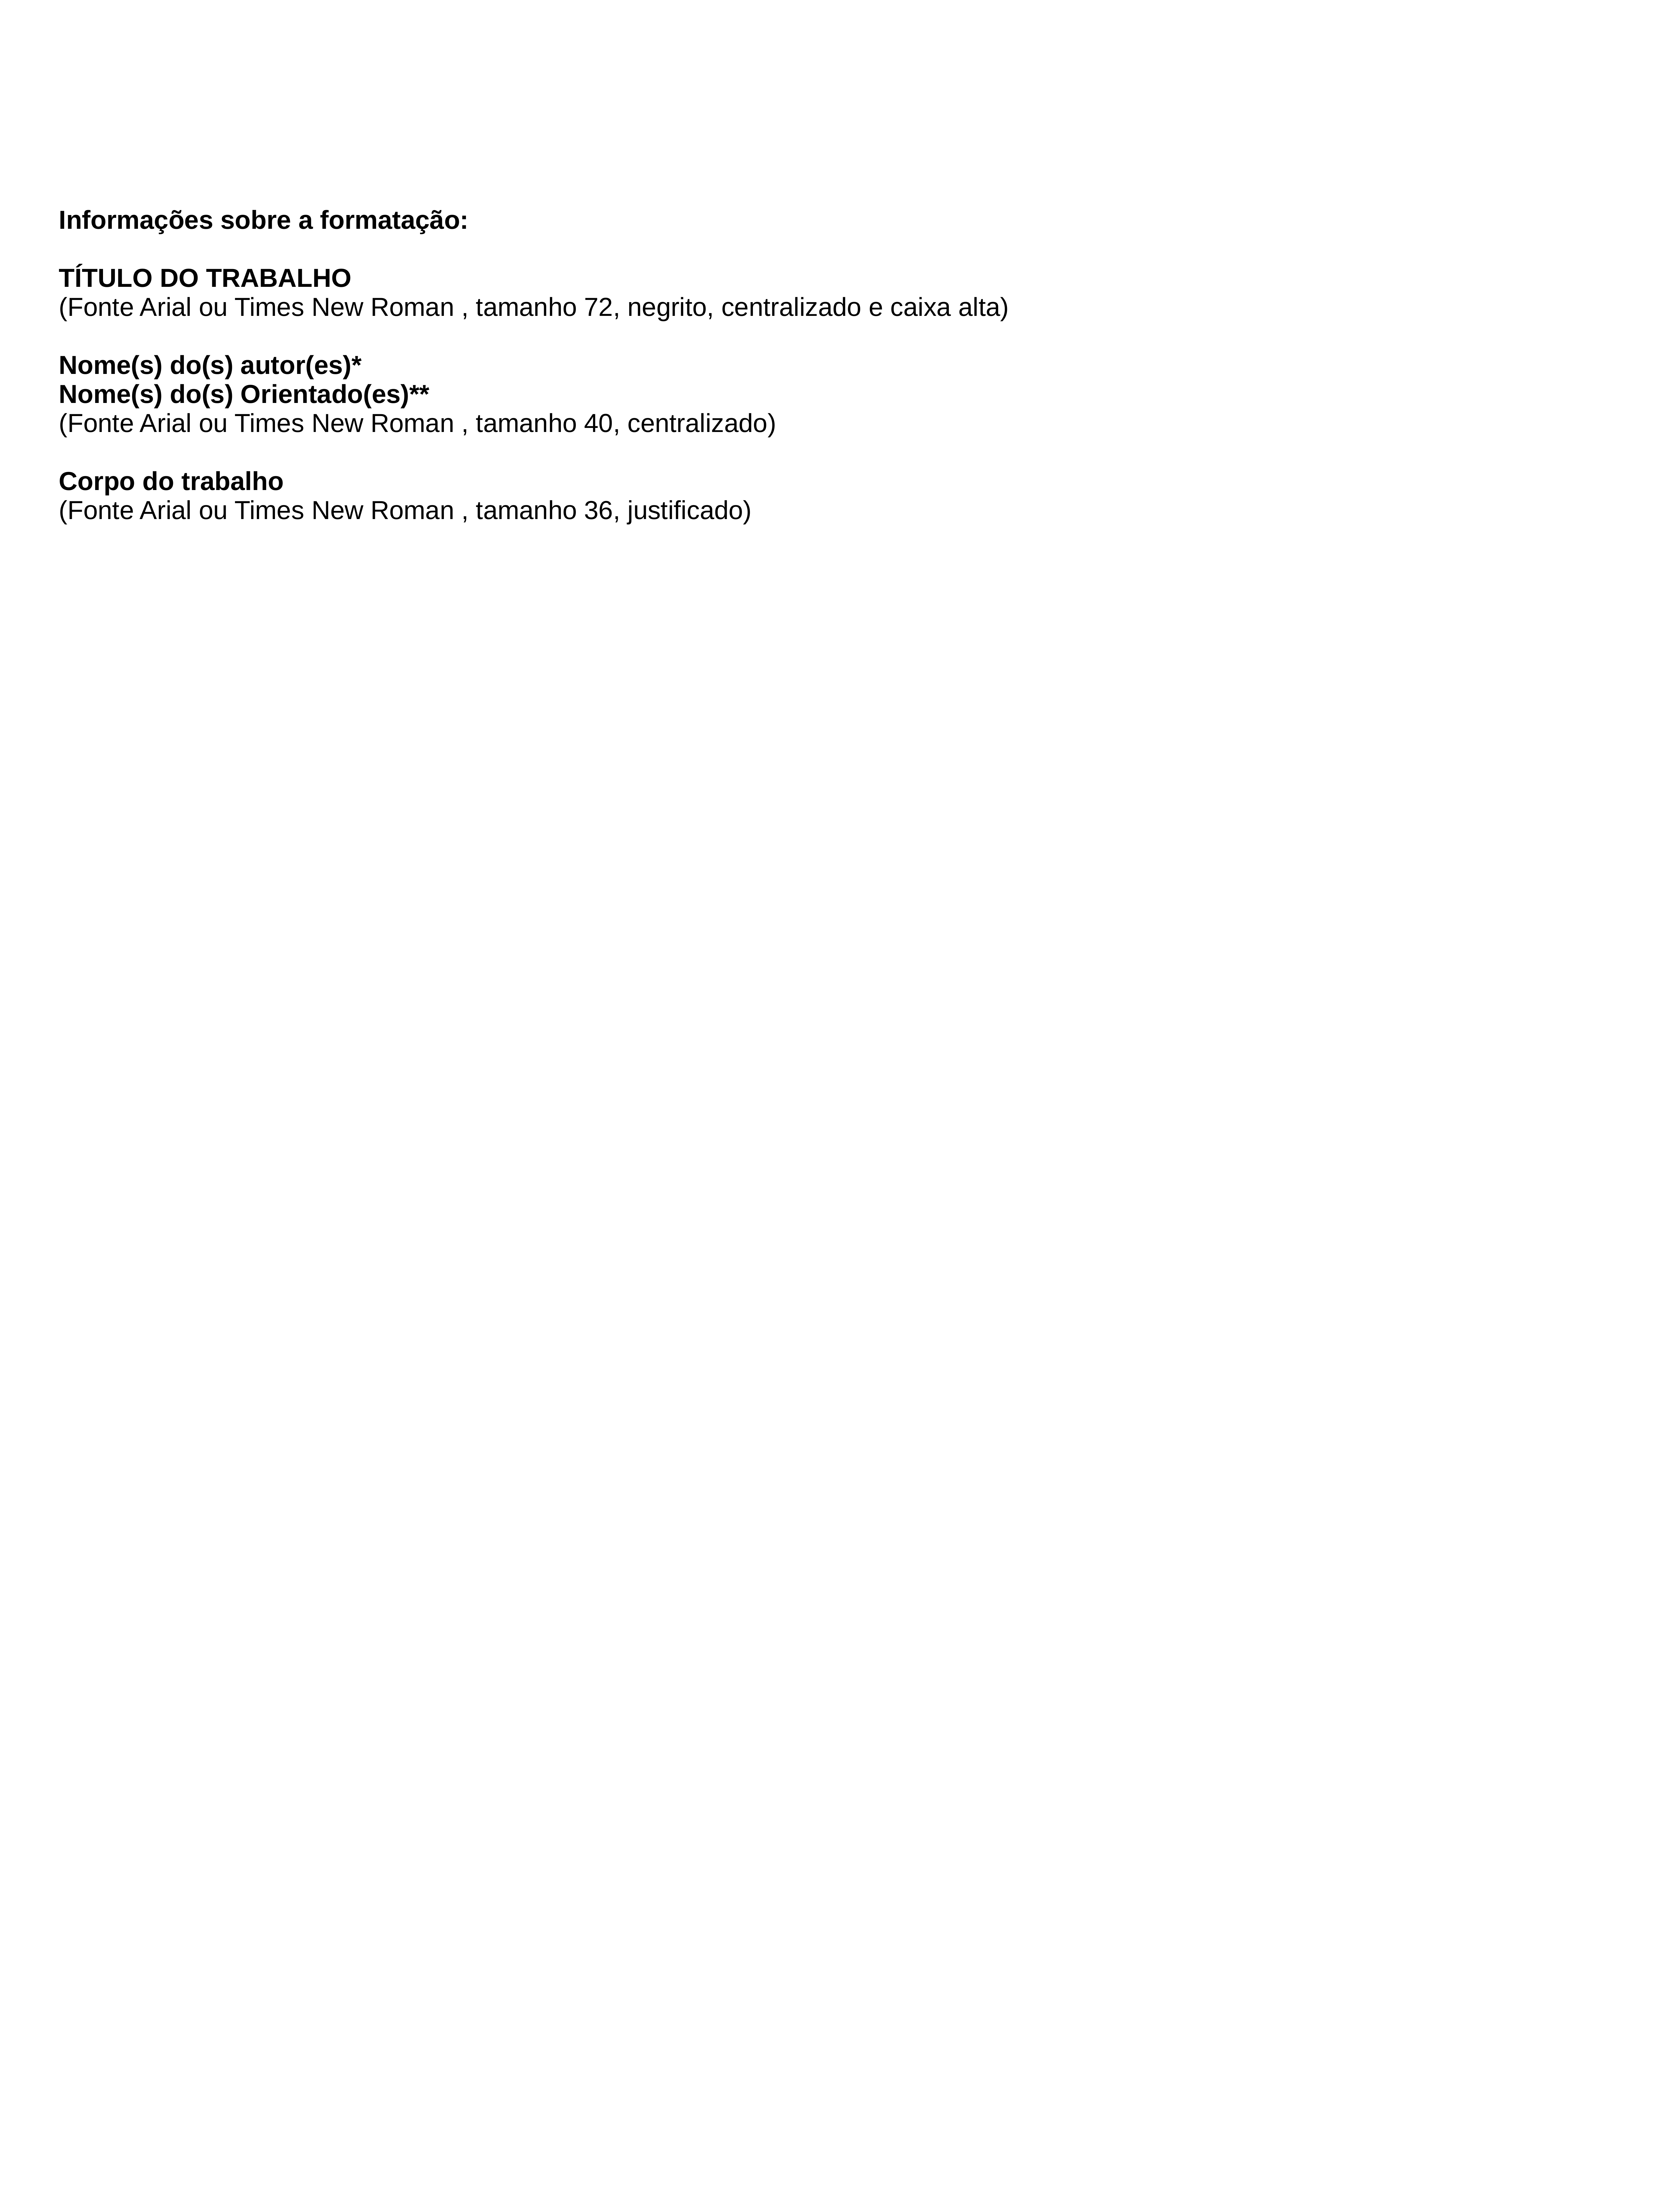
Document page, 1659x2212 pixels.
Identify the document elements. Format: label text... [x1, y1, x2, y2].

title Informações sobre a formatação: TÍTULO DO TRABALHO (Fonte Arial ou Times New Roman , tamanho 72, negrito, centralizado e caixa alta) Nome(s) do(s) autor(es)* Nome(s) do(s) Orientado(es)** (Fonte Arial ou Times New Roman , tamanho 40, centralizado) Corpo do trabalho (Fonte Arial ou Times New Roman , tamanho 36, justificado) [59, 129, 1552, 671]
